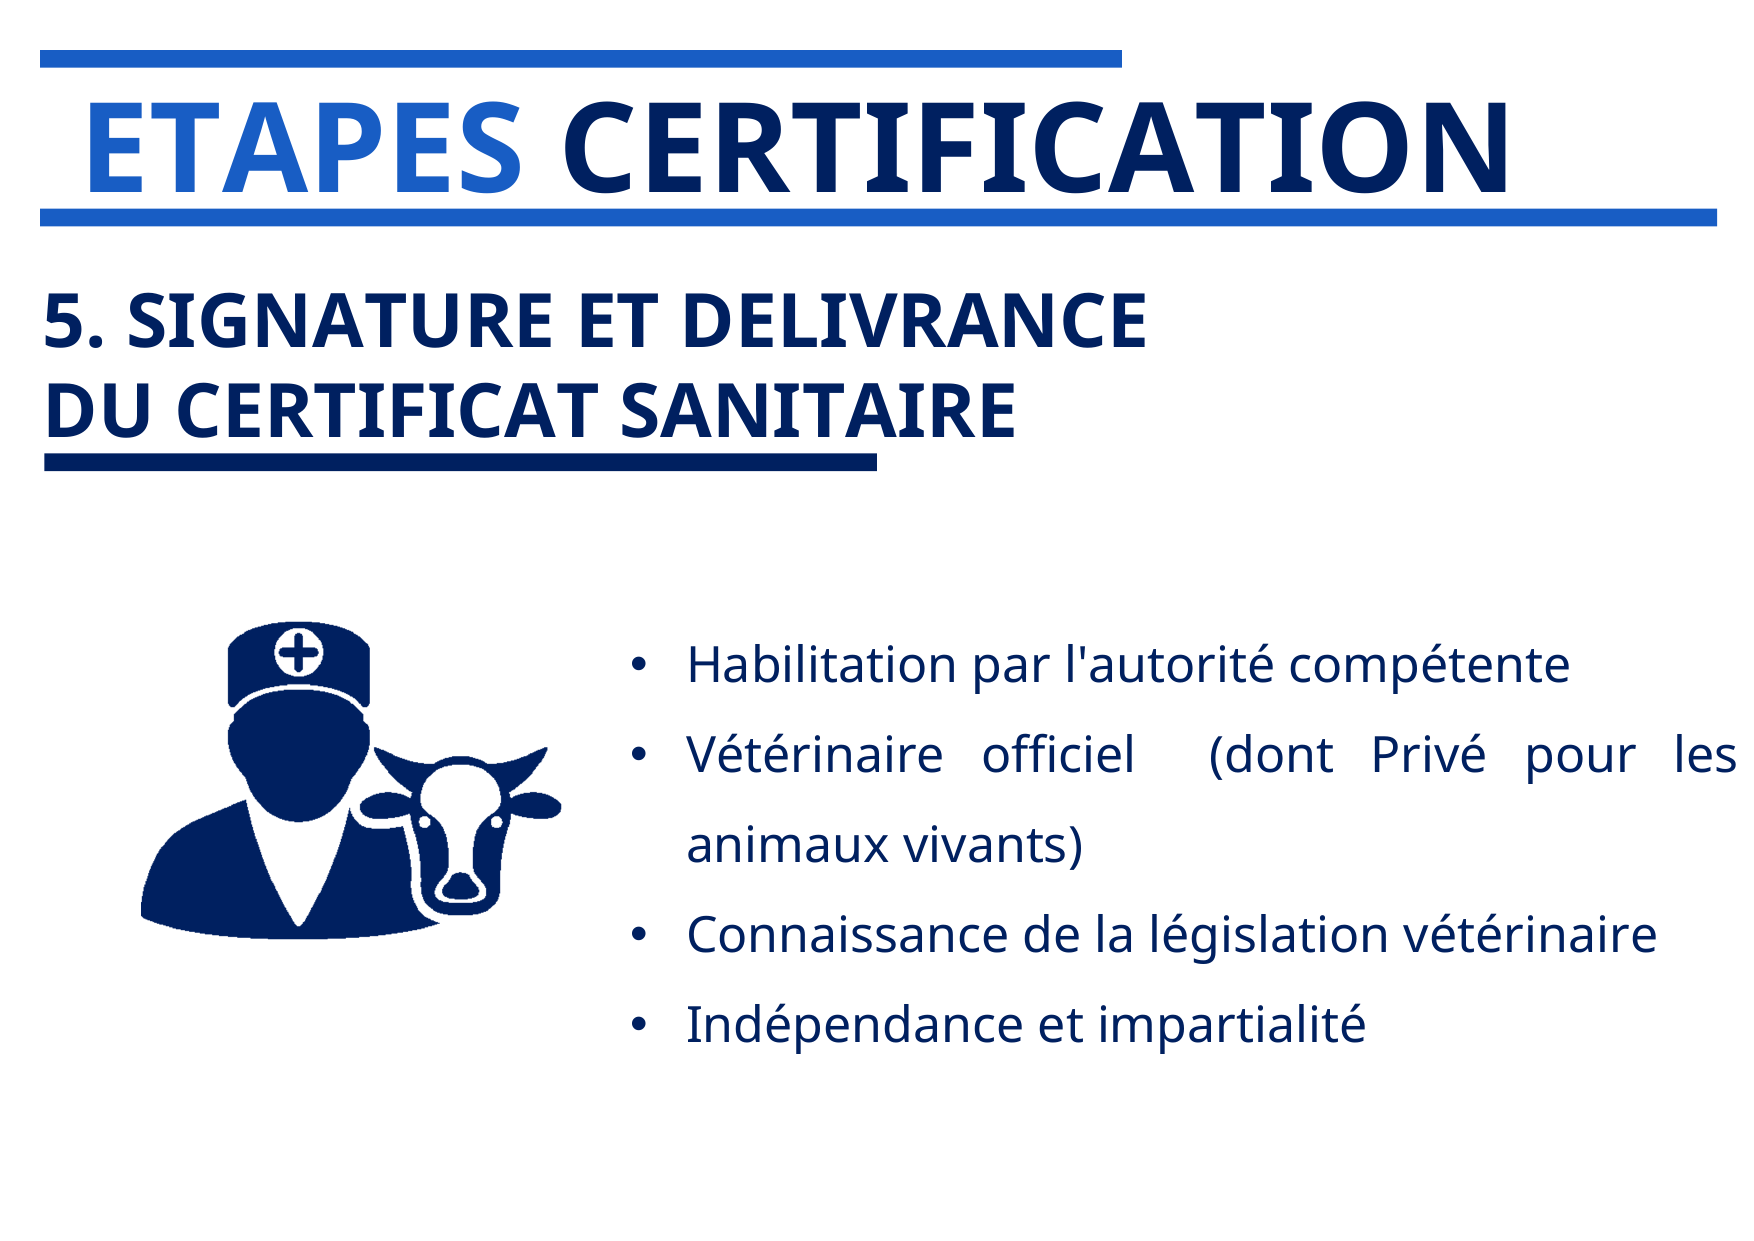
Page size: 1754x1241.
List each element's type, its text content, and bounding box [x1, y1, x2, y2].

text_box 5. SIGNATURE ET DELIVRANCE DU CERTIFICAT SANITAIRE [28, 265, 1295, 461]
picture [130, 581, 572, 979]
text_box Habilitation par l'autorité compétente Vétérinaire officiel (dont Privé pour les animaux vivants) Connaissance de la législation vétérinaire Indépendance et impartialité [615, 594, 1754, 1061]
text_box ETAPES CERTIFICATION [65, 75, 1754, 229]
text_box [44, 453, 877, 472]
